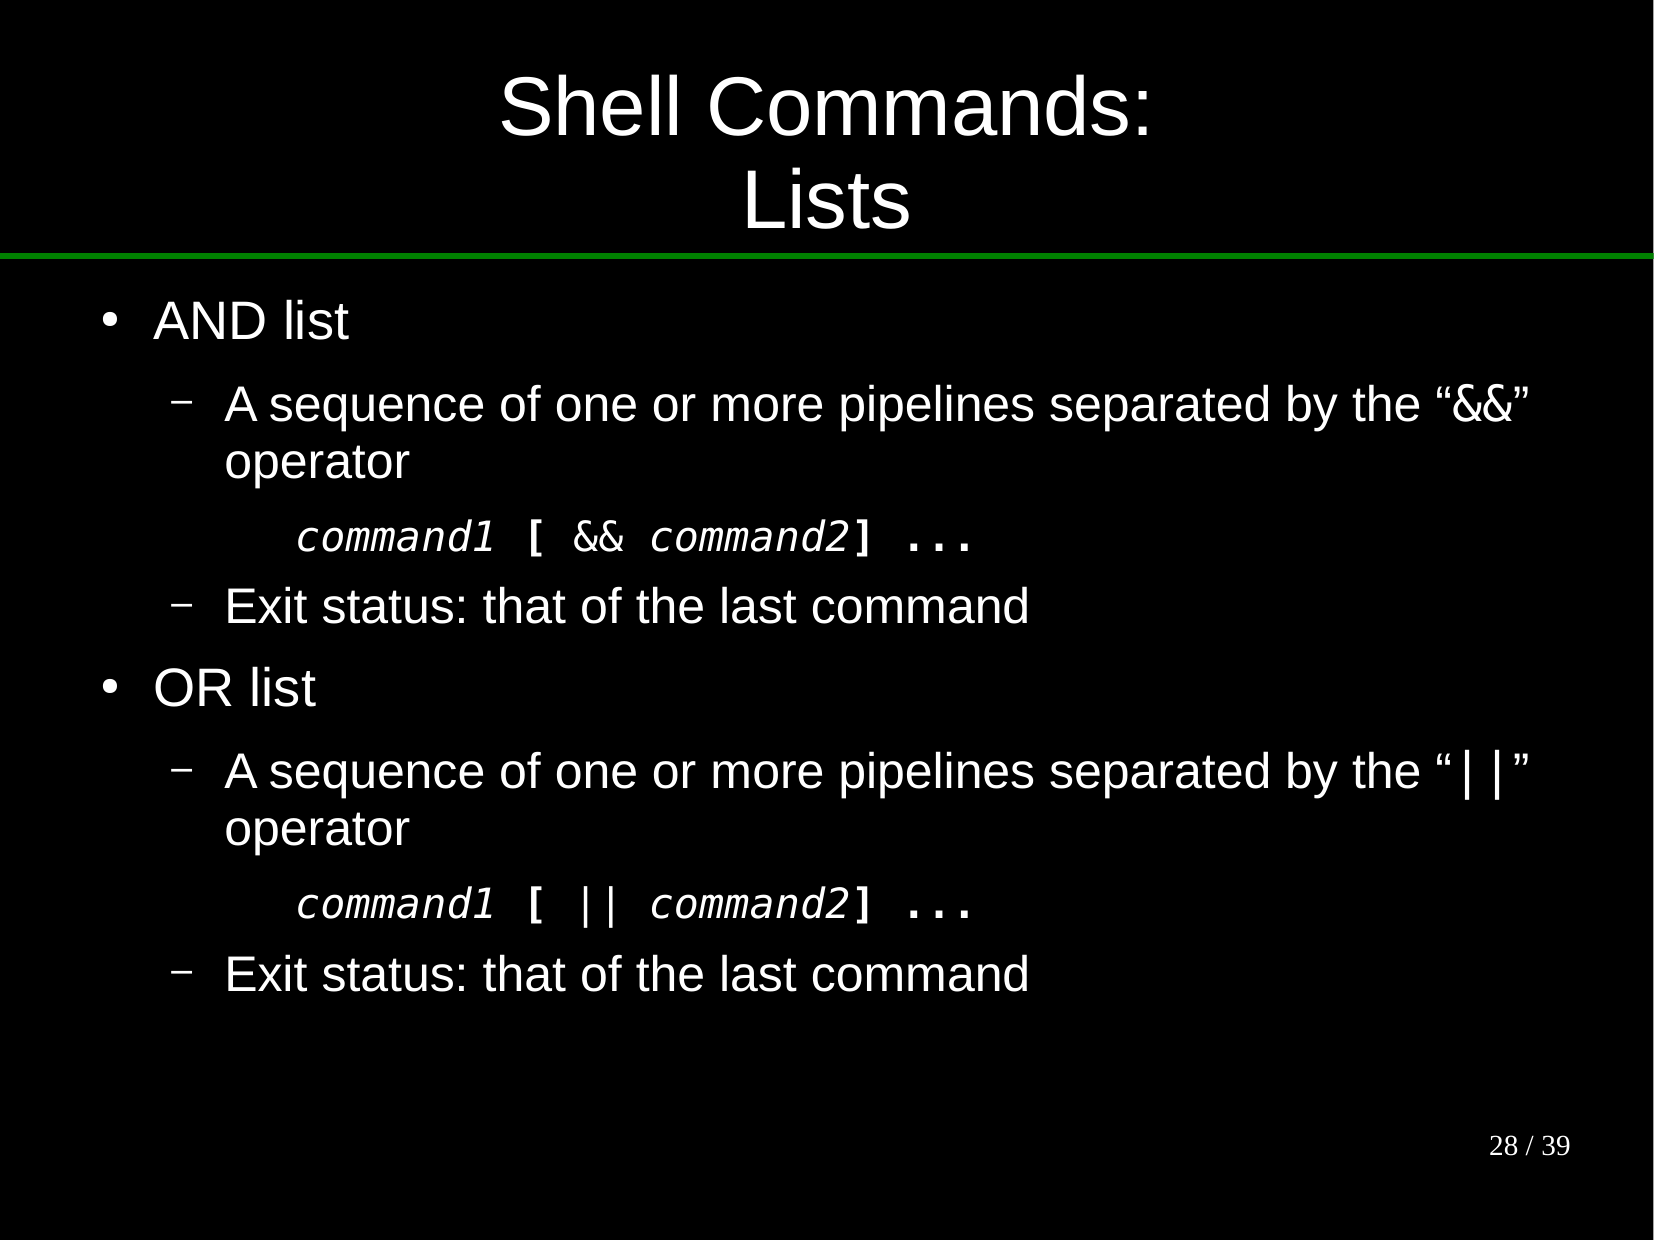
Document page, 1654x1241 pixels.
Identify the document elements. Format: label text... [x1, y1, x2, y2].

list AND list A sequence of one or more pipelines separated by the “&&” operator command1 [ && command2] ... Exit status: that of the last command OR list A sequence of one or more pipelines separated by the “||” operator command1 [ || command2] ... Exit status: that of the last command [82, 290, 1538, 1010]
title Shell Commands: Lists [82, 49, 1571, 257]
